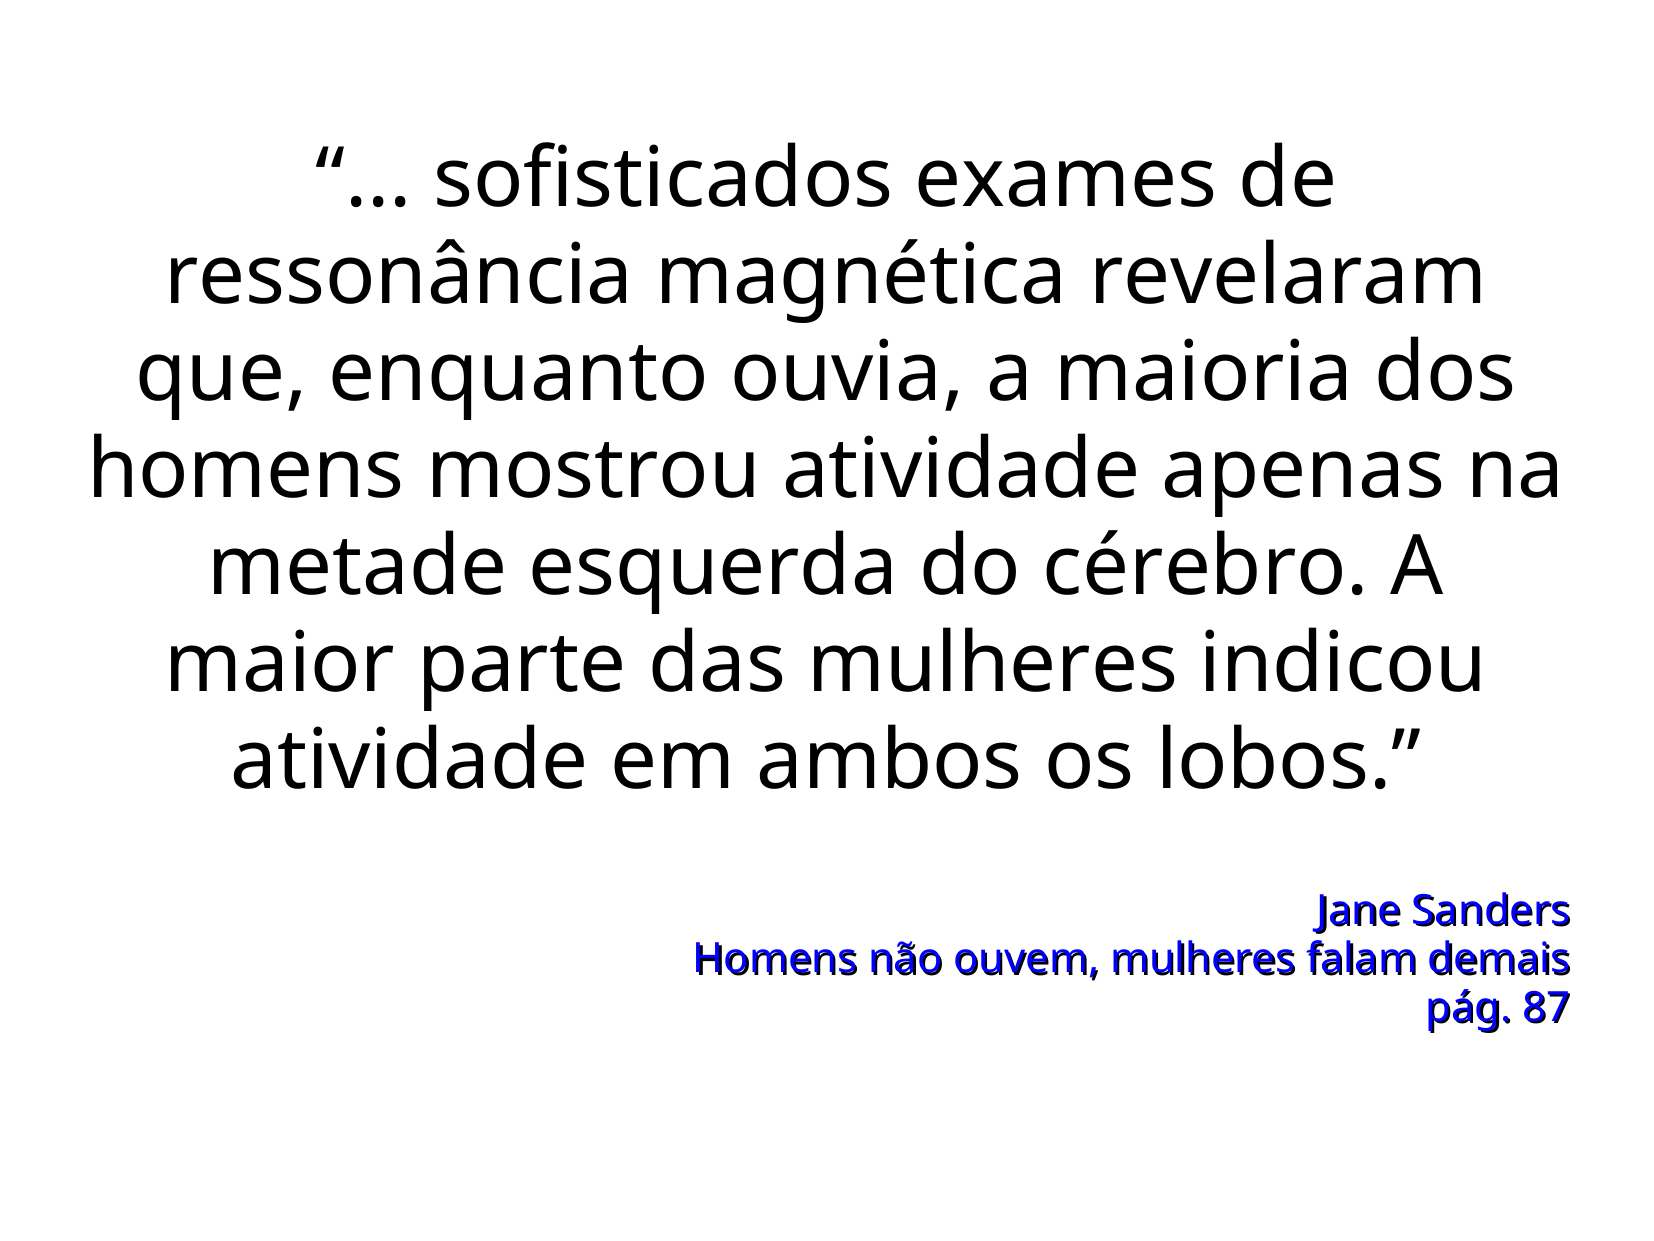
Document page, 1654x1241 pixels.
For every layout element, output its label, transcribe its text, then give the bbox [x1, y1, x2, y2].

text_box “... sofisticados exames de ressonância magnética revelaram que, enquanto ouvia, a maioria dos homens mostrou atividade apenas na metade esquerda do cérebro. A maior parte das mulheres indicou atividade em ambos os lobos.” Jane Sanders Homens não ouvem, mulheres falam demais pág. 87 [82, 56, 1571, 1102]
